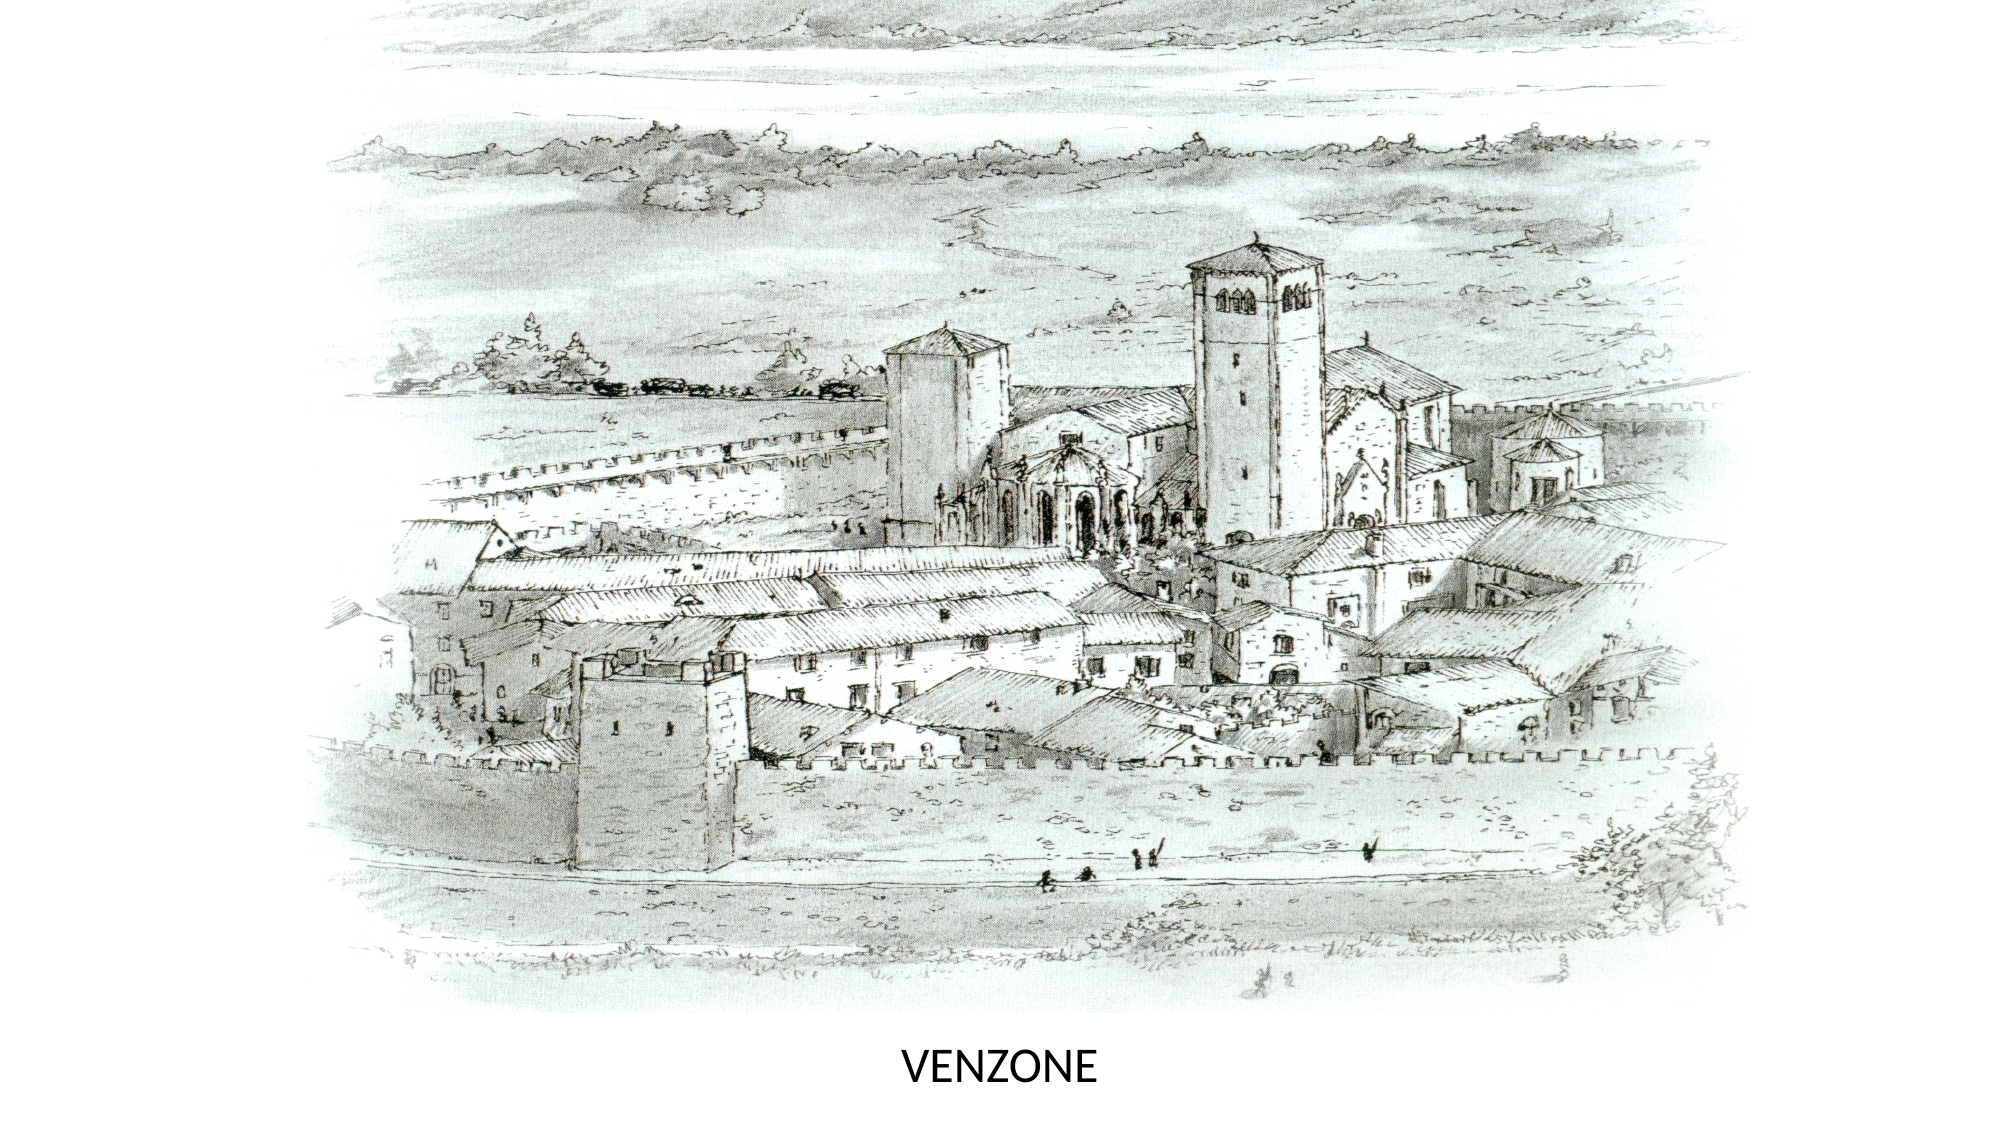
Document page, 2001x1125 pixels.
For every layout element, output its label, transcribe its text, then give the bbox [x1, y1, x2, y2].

subtitle VENZONE [249, 1036, 1750, 1106]
picture [306, 0, 1751, 1013]
